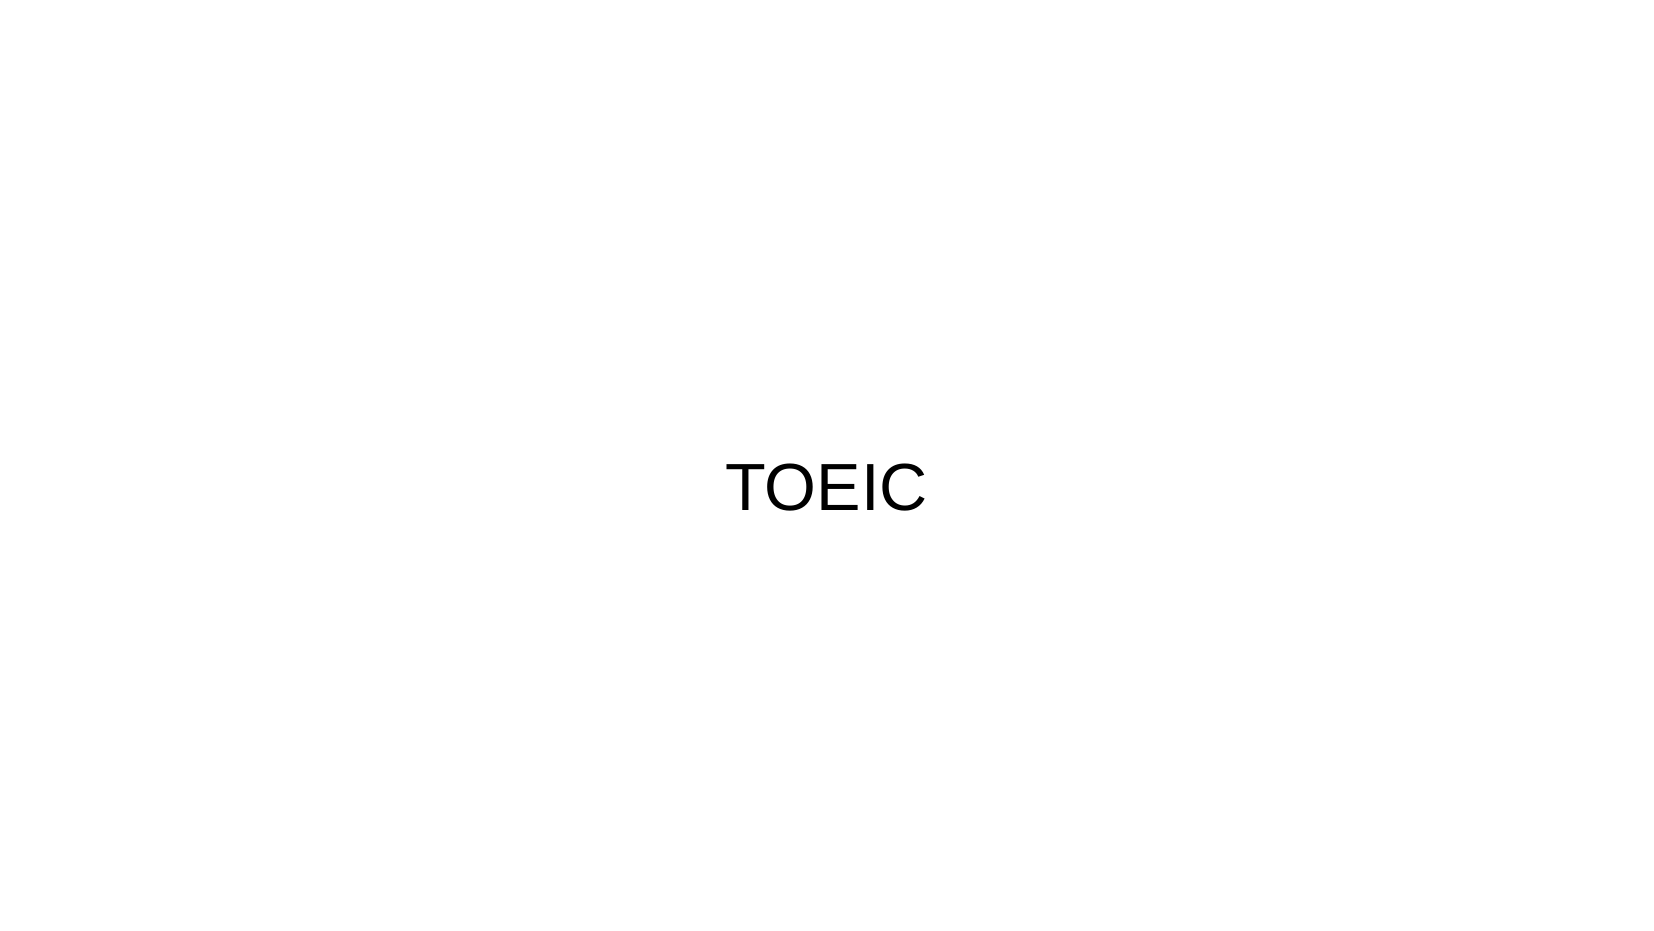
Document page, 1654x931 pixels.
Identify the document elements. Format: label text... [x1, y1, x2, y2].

subtitle TOEIC [82, 217, 1571, 758]
